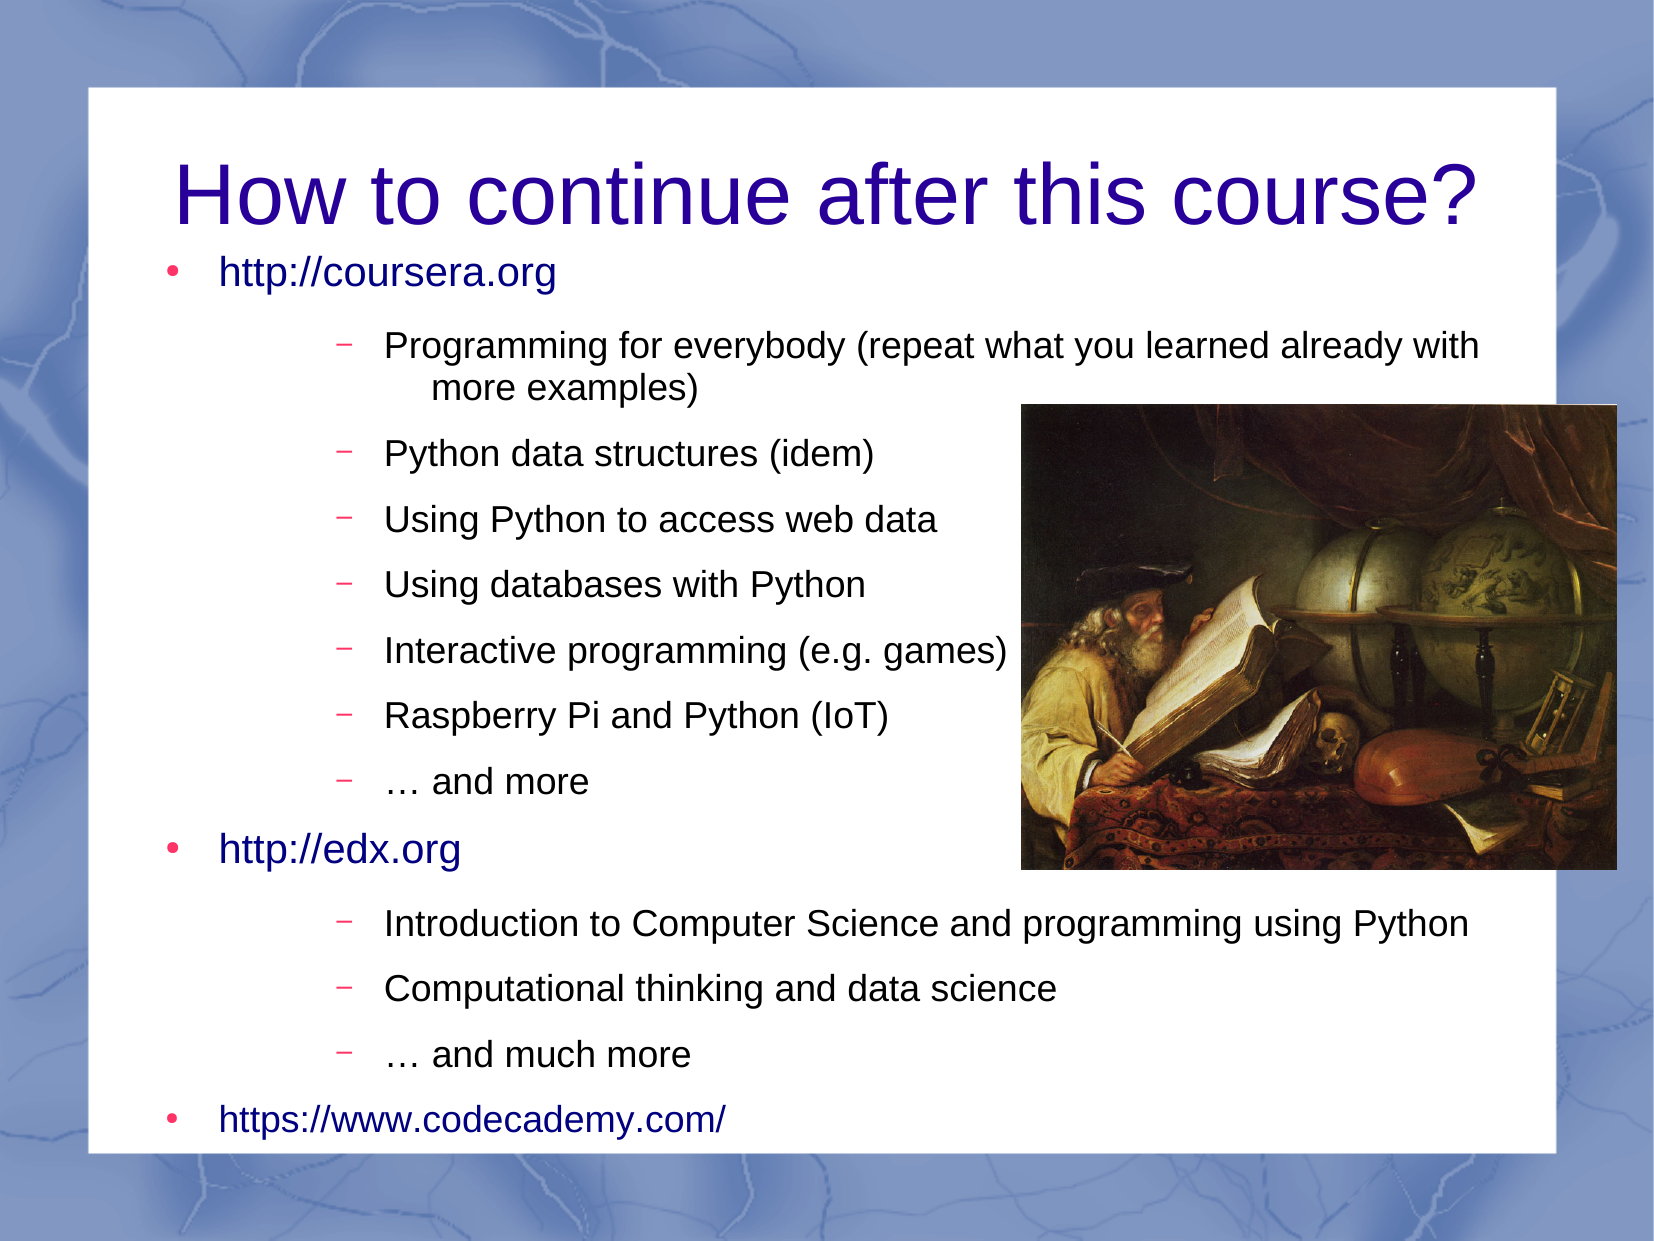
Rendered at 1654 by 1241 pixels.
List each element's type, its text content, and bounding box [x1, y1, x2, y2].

title How to continue after this course? [118, 90, 1536, 298]
picture [0, 0, 1654, 1241]
list http://coursera.org Programming for everybody (repeat what you learned already with more examples) Python data structures (idem) Using Python to access web data Using databases with Python Interactive programming (e.g. games) Raspberry Pi and Python (IoT) … and more http://edx.org Introduction to Computer Science and programming using Python Computational thinking and data science … and much more https://www.codecademy.com/ [147, 248, 1506, 1142]
